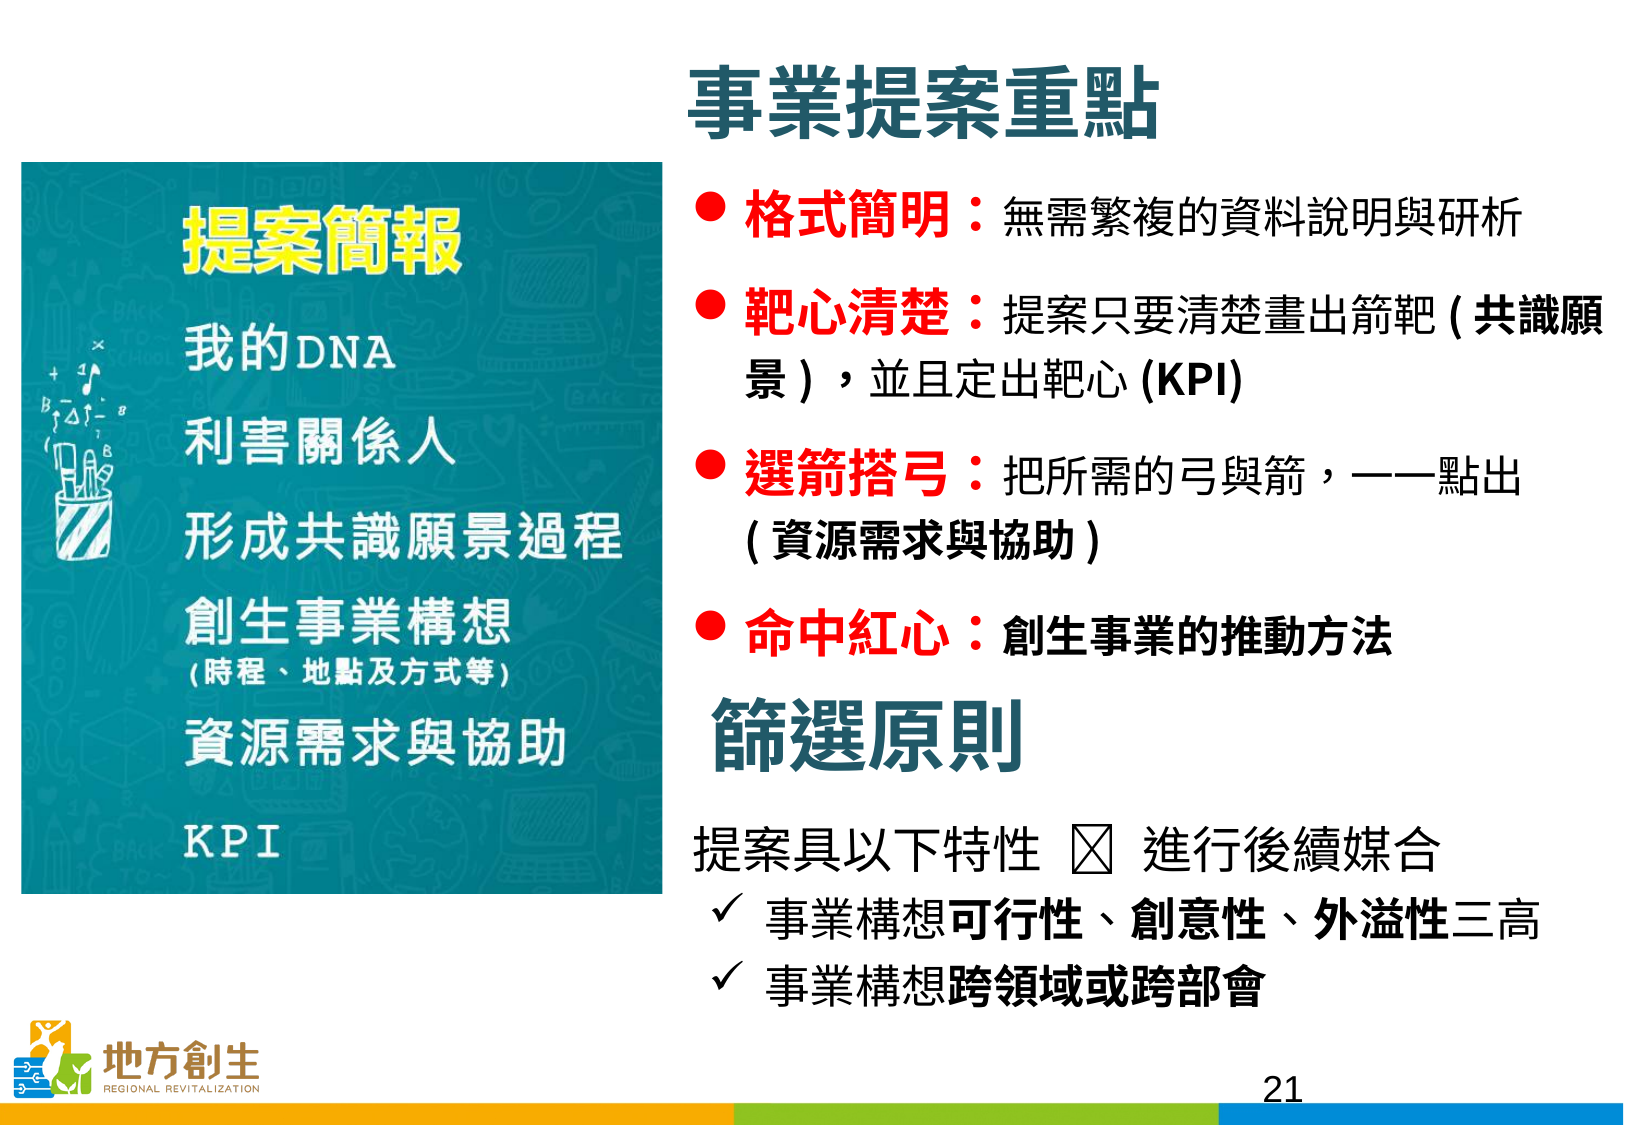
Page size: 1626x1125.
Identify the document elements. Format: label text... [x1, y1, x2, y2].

text_box <編號> [1247, 1057, 1625, 1118]
picture [21, 162, 663, 894]
picture [9, 1013, 259, 1100]
list 格式簡明：無需繁複的資料說明與研析 靶心清楚：提案只要清楚畫出箭靶(共識願景)，並且定出靶心(KPI) 選箭搭弓：把所需的弓與箭，一一點出 (資源需求與協助) 命中紅心：創生事業的推動方法 [676, 162, 1625, 671]
title 事業提案重點 [670, 7, 1552, 195]
text_box 篩選原則 [694, 651, 1392, 798]
text_box 提案具以下特性  進行後續媒合 事業構想可行性、創意性、外溢性三高 事業構想跨領域或跨部會 [662, 798, 1600, 1112]
